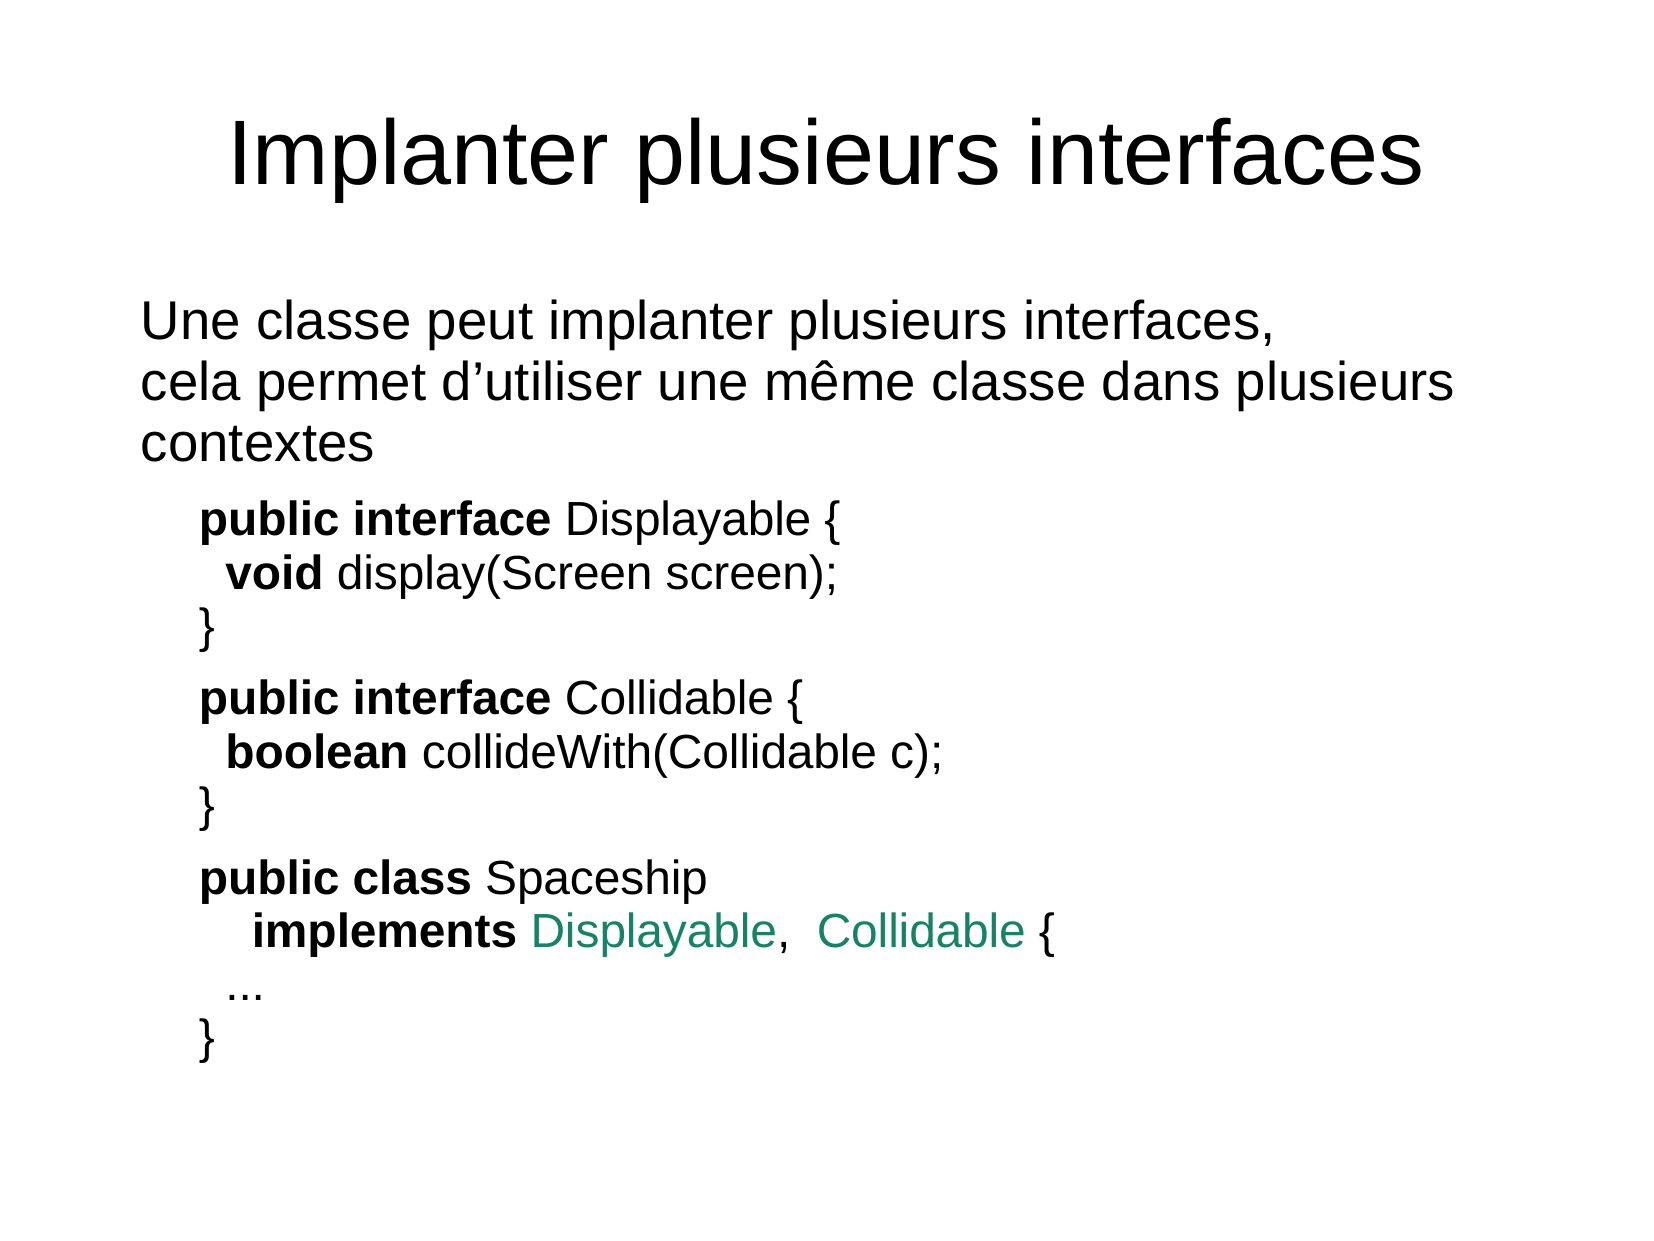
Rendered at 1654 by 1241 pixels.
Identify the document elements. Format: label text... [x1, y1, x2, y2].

list Une classe peut implanter plusieurs interfaces, cela permet d’utiliser une même classe dans plusieurs contextes public interface Displayable { void display(Screen screen); } public interface Collidable { boolean collideWith(Collidable c); } public class Spaceship implements Displayable, Collidable { ... } [82, 290, 1571, 1066]
title Implanter plusieurs interfaces [82, 49, 1571, 257]
